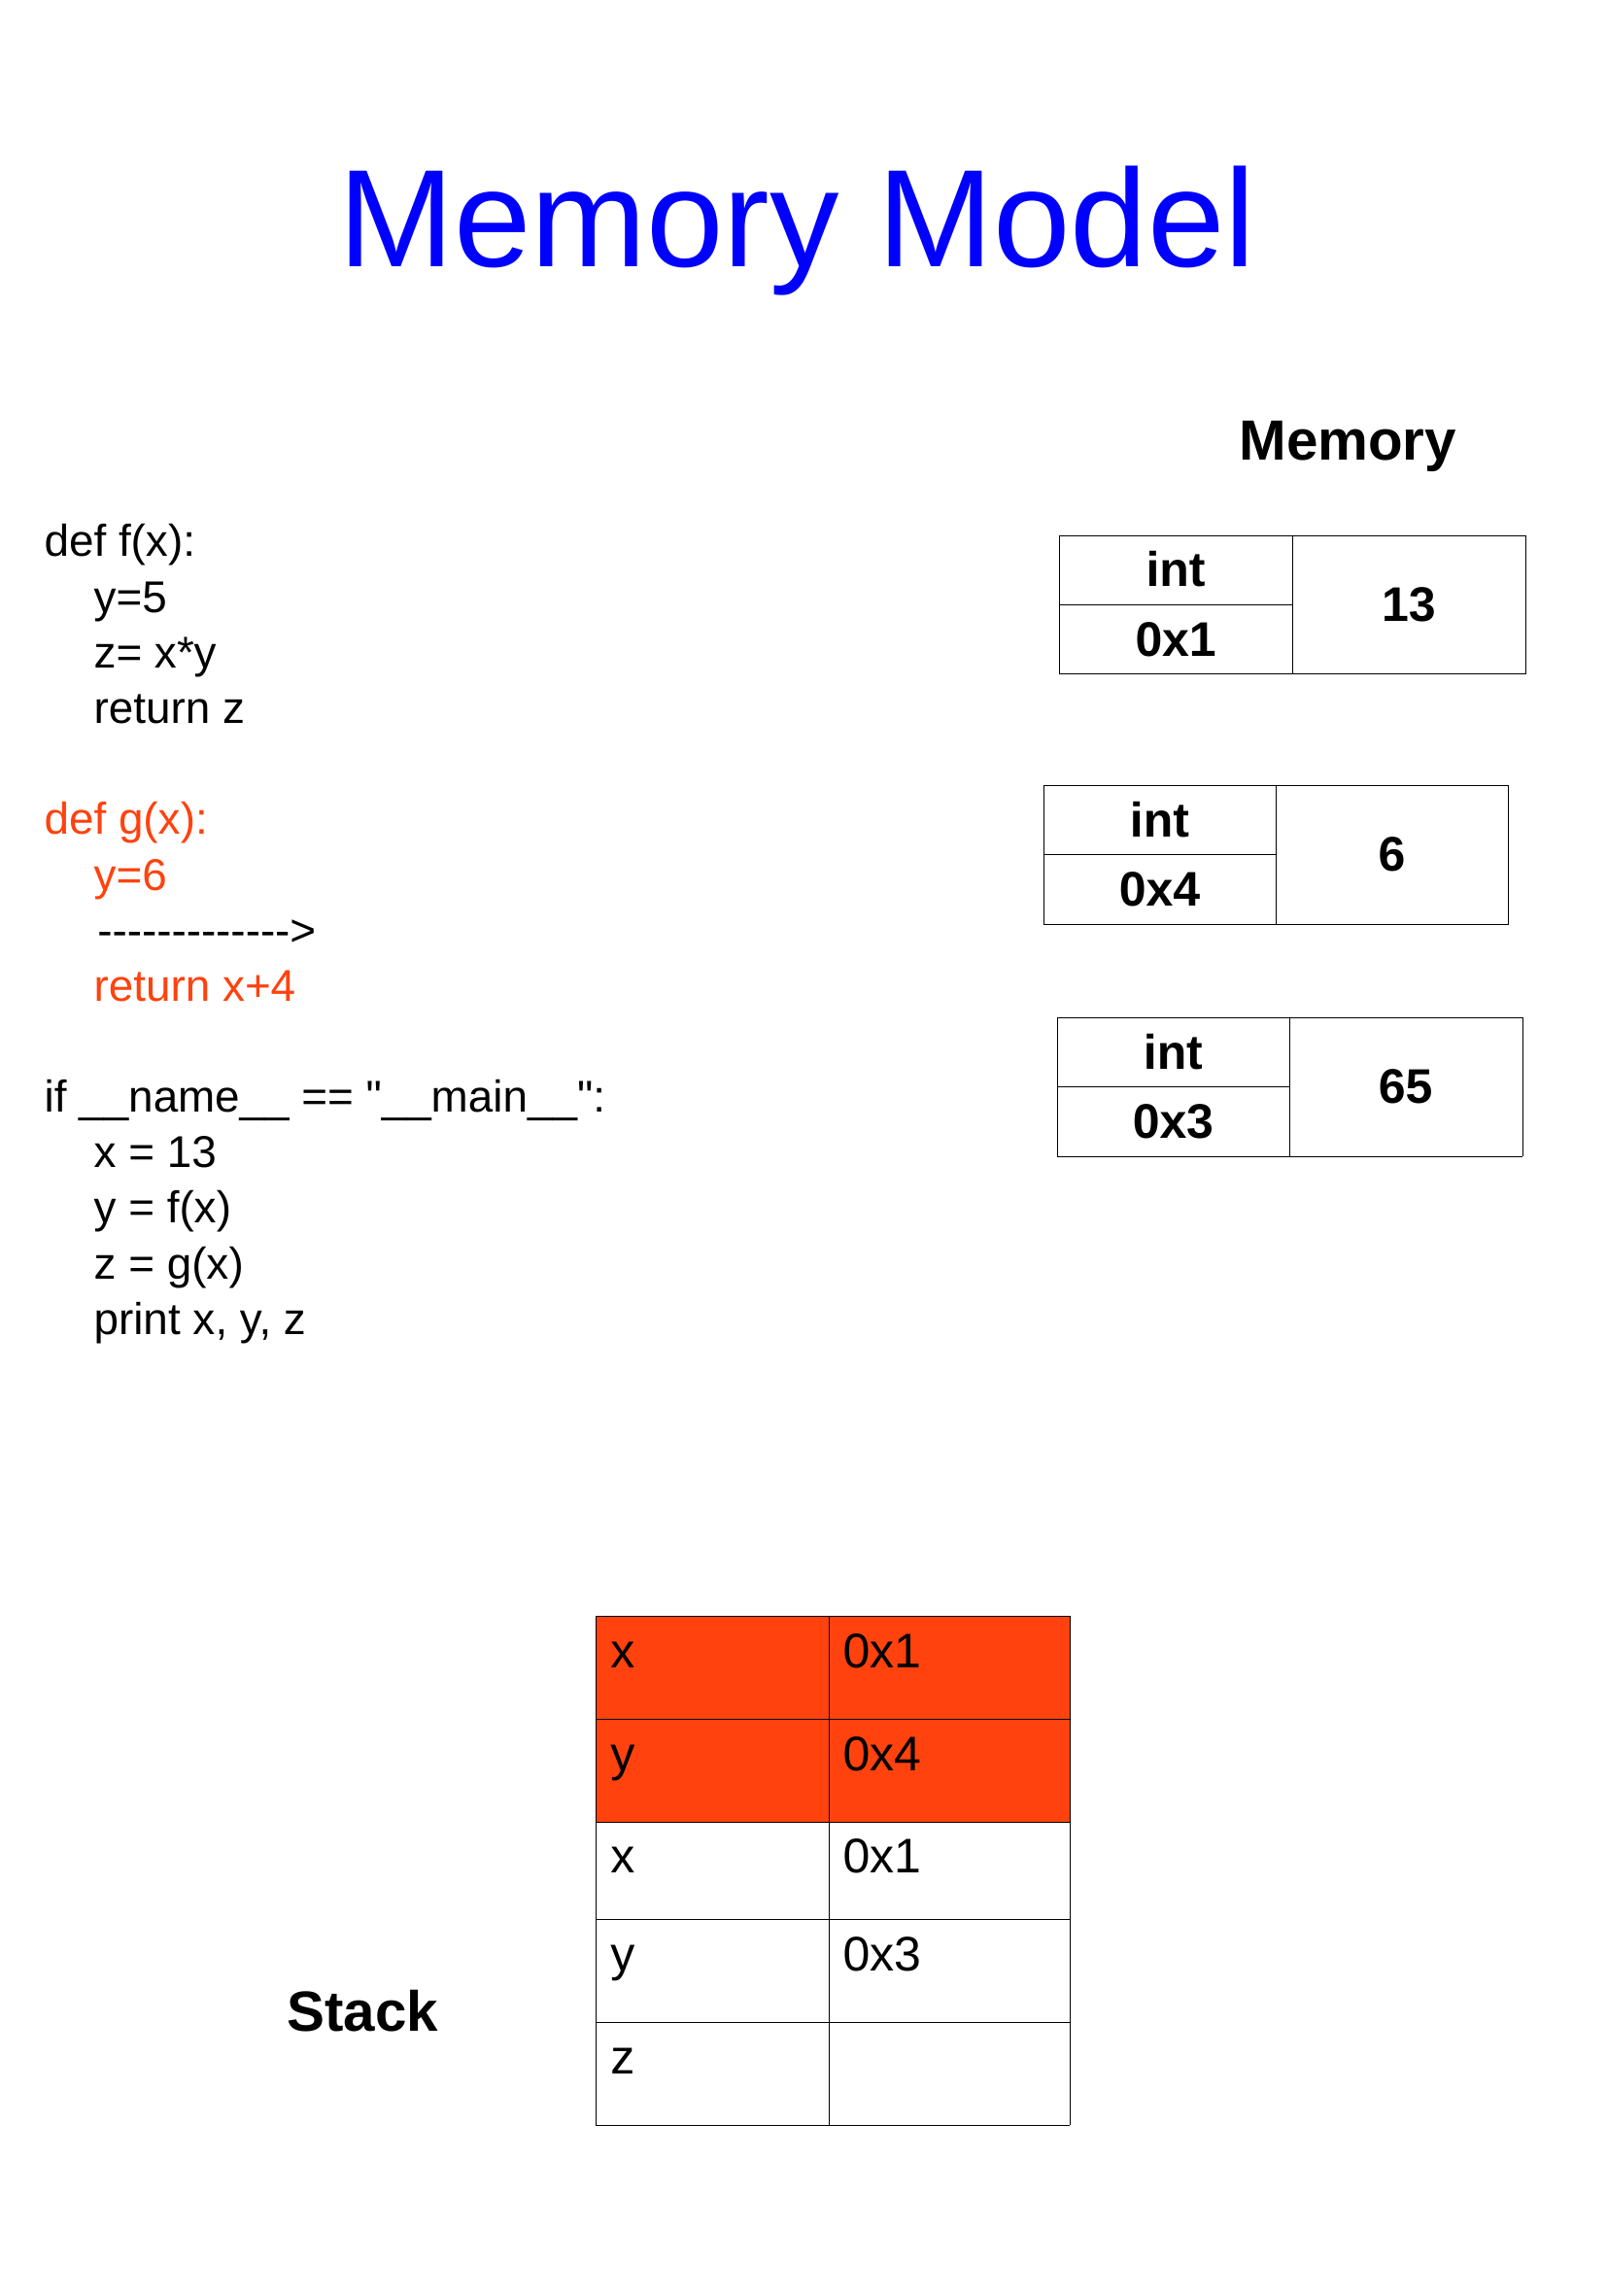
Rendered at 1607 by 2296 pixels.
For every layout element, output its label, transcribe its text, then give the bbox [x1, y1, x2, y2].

table_cell [830, 2023, 1070, 2125]
title Memory Model [74, 108, 1521, 328]
table_header int [1058, 1018, 1289, 1086]
table_header 65 [1290, 1018, 1522, 1156]
list Memory [1170, 408, 1525, 488]
table_cell 0x1 [830, 1823, 1070, 1919]
table_header 13 [1293, 536, 1525, 673]
table_cell 0x1 [1060, 605, 1292, 673]
table_cell 0x4 [830, 1720, 1070, 1822]
table_cell x [597, 1823, 829, 1919]
table_cell y [597, 1920, 829, 2022]
table_header int [1060, 536, 1292, 604]
table_cell 0x3 [830, 1920, 1070, 2022]
table_header 0x1 [830, 1617, 1070, 1719]
table_cell 0x3 [1058, 1087, 1289, 1156]
list Stack [218, 1979, 488, 2066]
table_header int [1044, 786, 1276, 854]
table_header x [597, 1617, 829, 1719]
table_cell 0x4 [1044, 855, 1276, 924]
table_cell y [597, 1720, 829, 1822]
list def f(x): y=5 z= x*y return z def g(x): y=6 -------------> return x+4 if __name__ == "__main__": x = 13 y = f(x) z = g(x) print x, y, z [28, 516, 632, 1345]
table_cell z [597, 2023, 829, 2125]
table_header 6 [1277, 786, 1508, 924]
